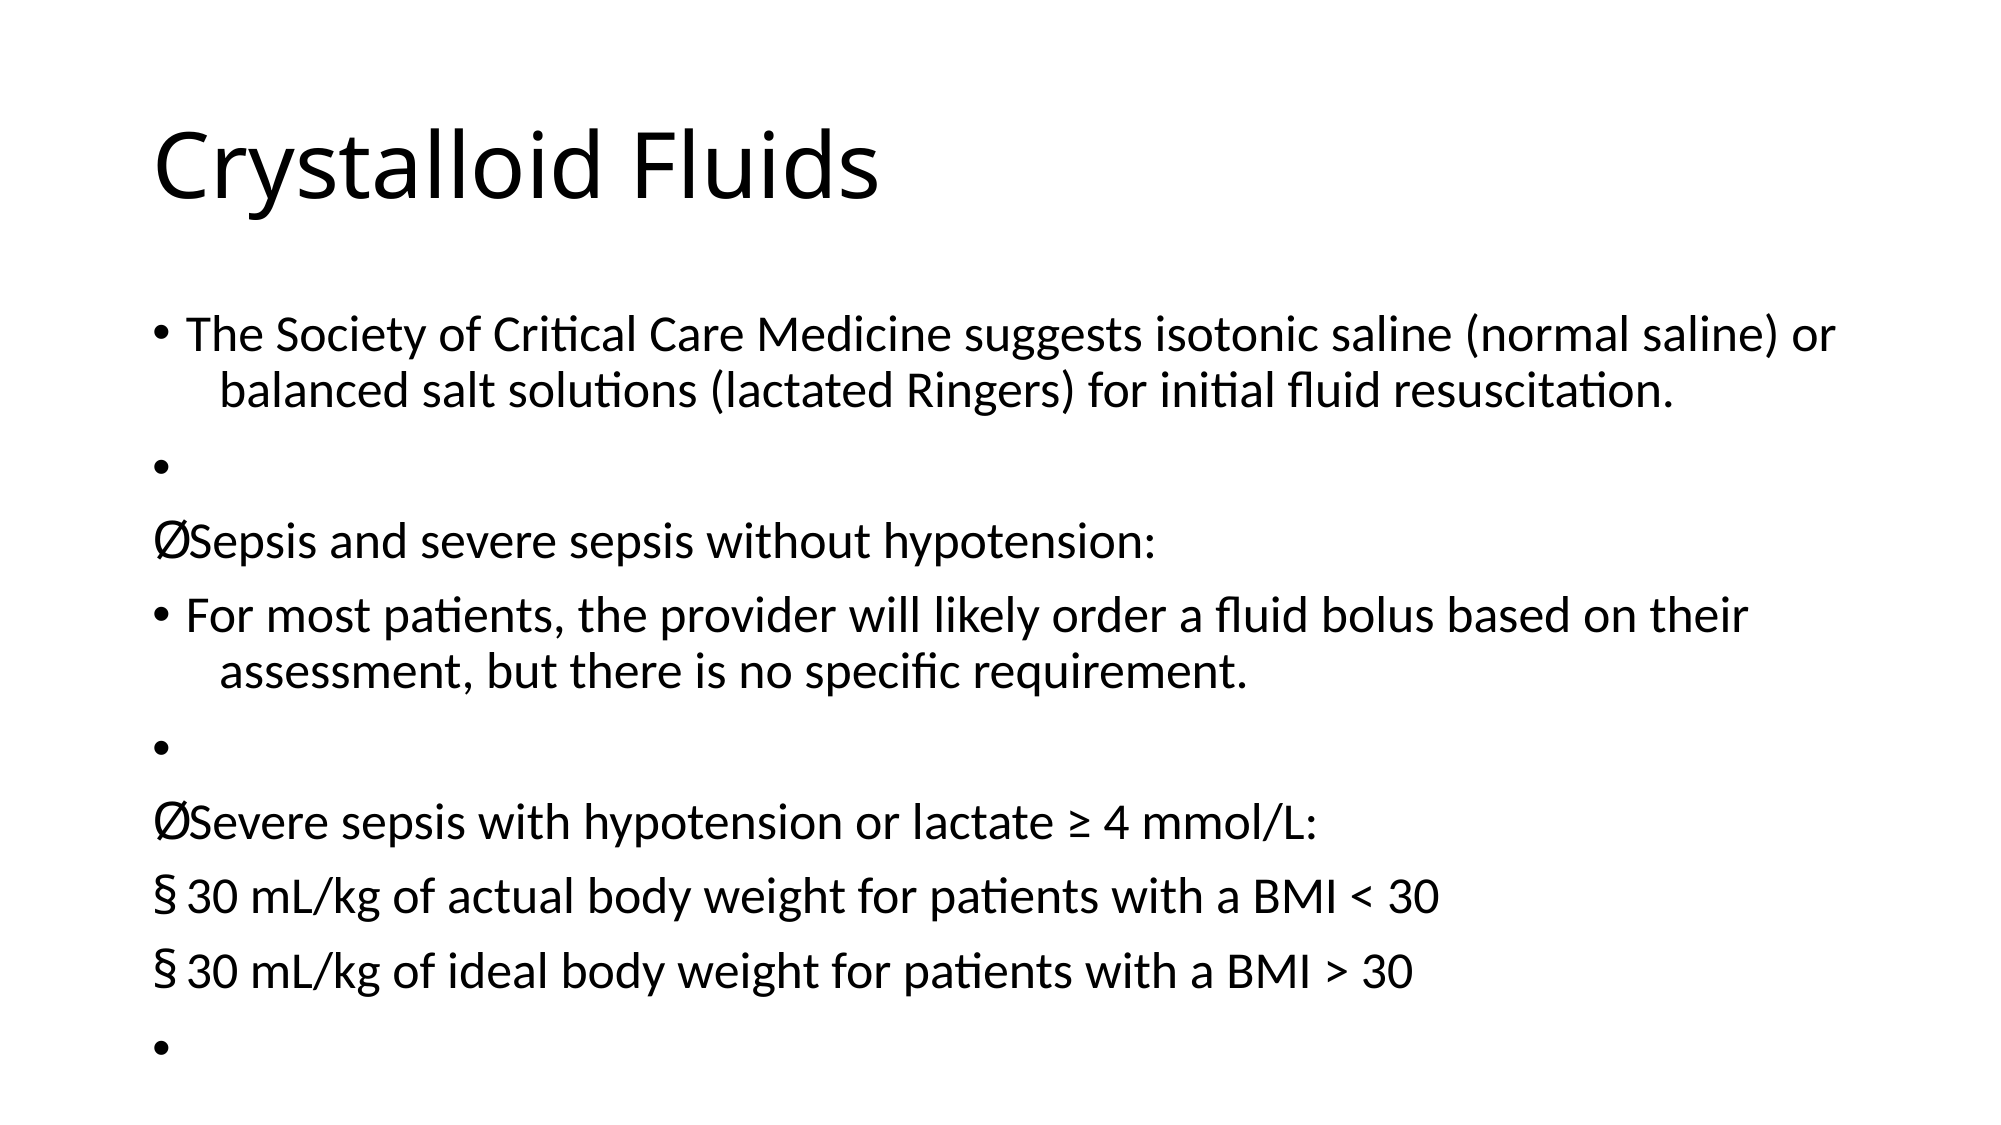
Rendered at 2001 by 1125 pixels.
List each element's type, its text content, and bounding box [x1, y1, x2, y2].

title Crystalloid Fluids [137, 59, 1863, 278]
list The Society of Critical Care Medicine suggests isotonic saline (normal saline) or balanced salt solutions (lactated Ringers) for initial fluid resuscitation. Sepsis and severe sepsis without hypotension: For most patients, the provider will likely order a fluid bolus based on their assessment, but there is no specific requirement. Severe sepsis with hypotension or lactate ≥ 4 mmol/L: 30 mL/kg of actual body weight for patients with a BMI < 30 30 mL/kg of ideal body weight for patients with a BMI > 30 [137, 299, 1863, 1014]
